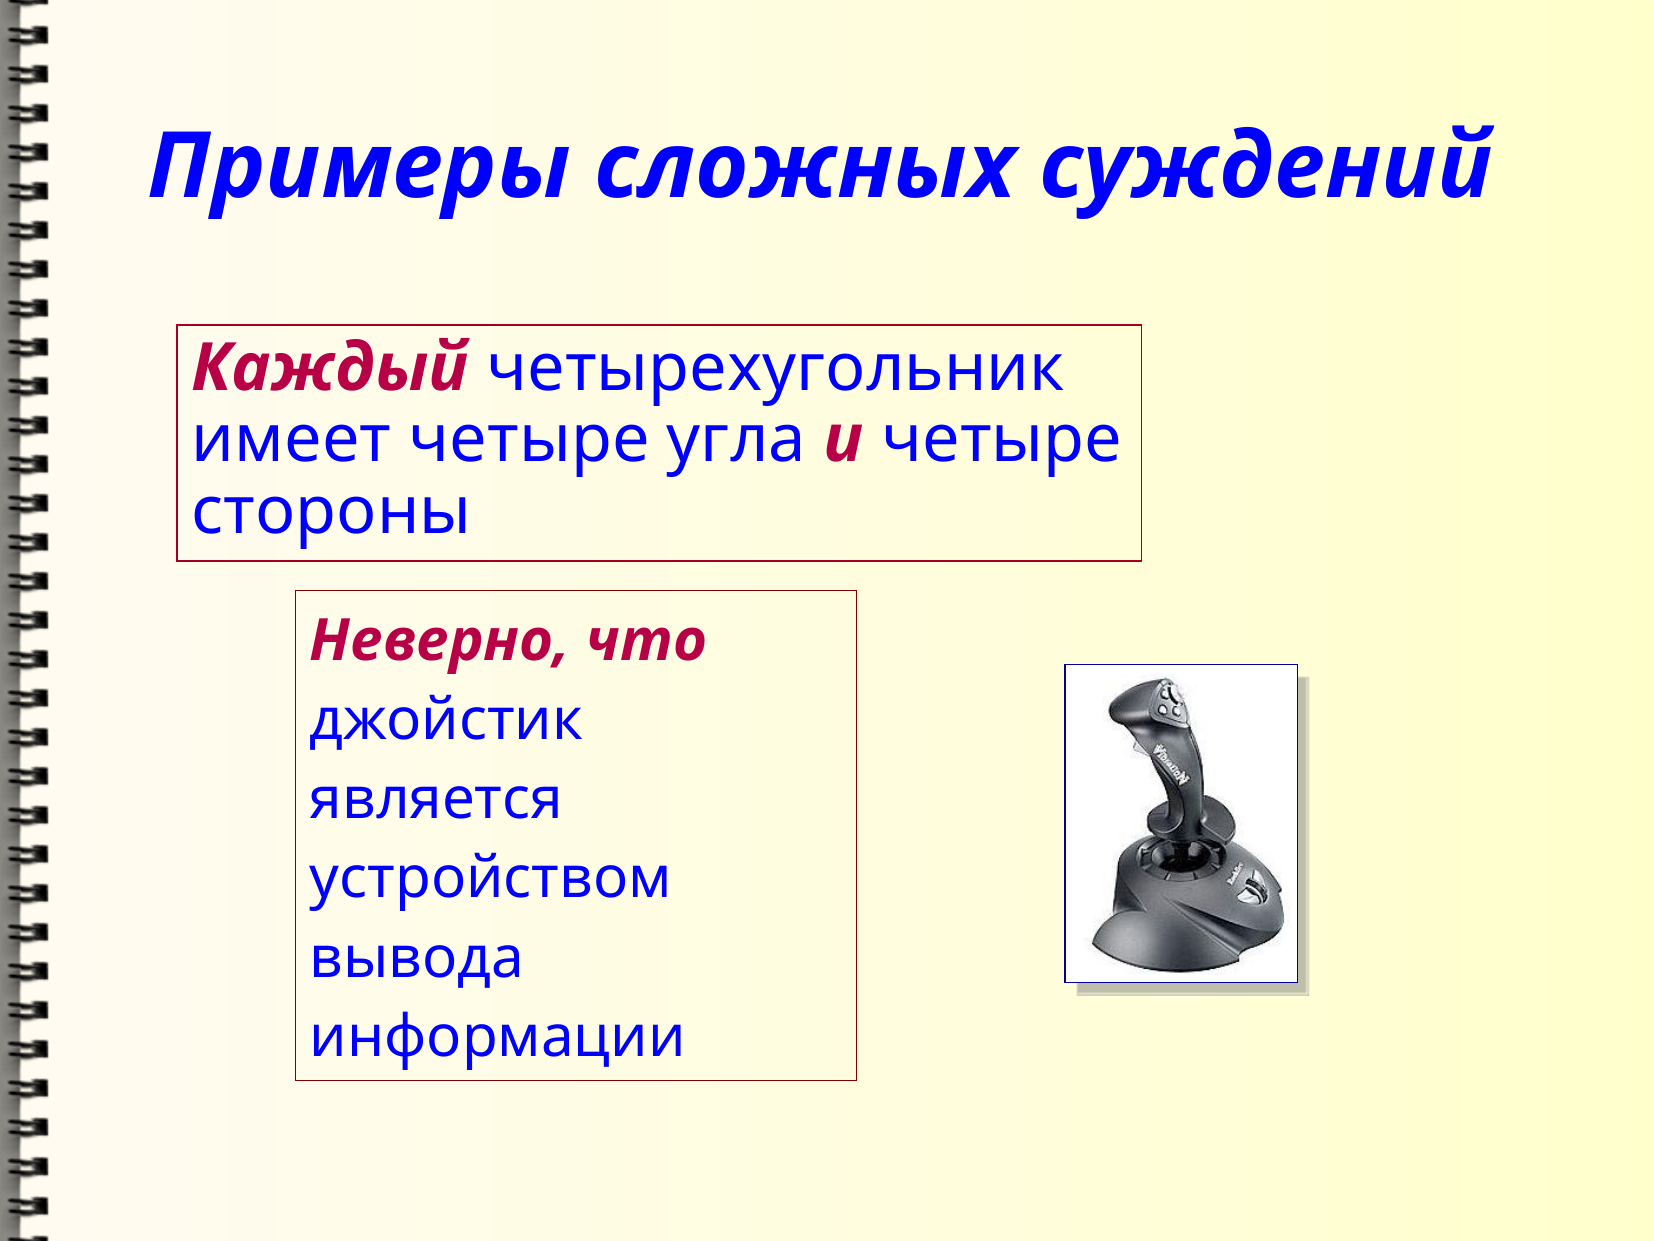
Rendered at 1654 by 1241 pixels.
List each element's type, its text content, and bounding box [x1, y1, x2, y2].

title Примеры сложных суждений [76, 65, 1565, 258]
picture [1065, 665, 1297, 982]
list Каждый четырехугольник имеет четыре угла и четыре стороны [177, 324, 1142, 562]
text_box Неверно, что джойстик является устройством вывода информации [295, 590, 857, 1064]
picture [0, 0, 1654, 1241]
